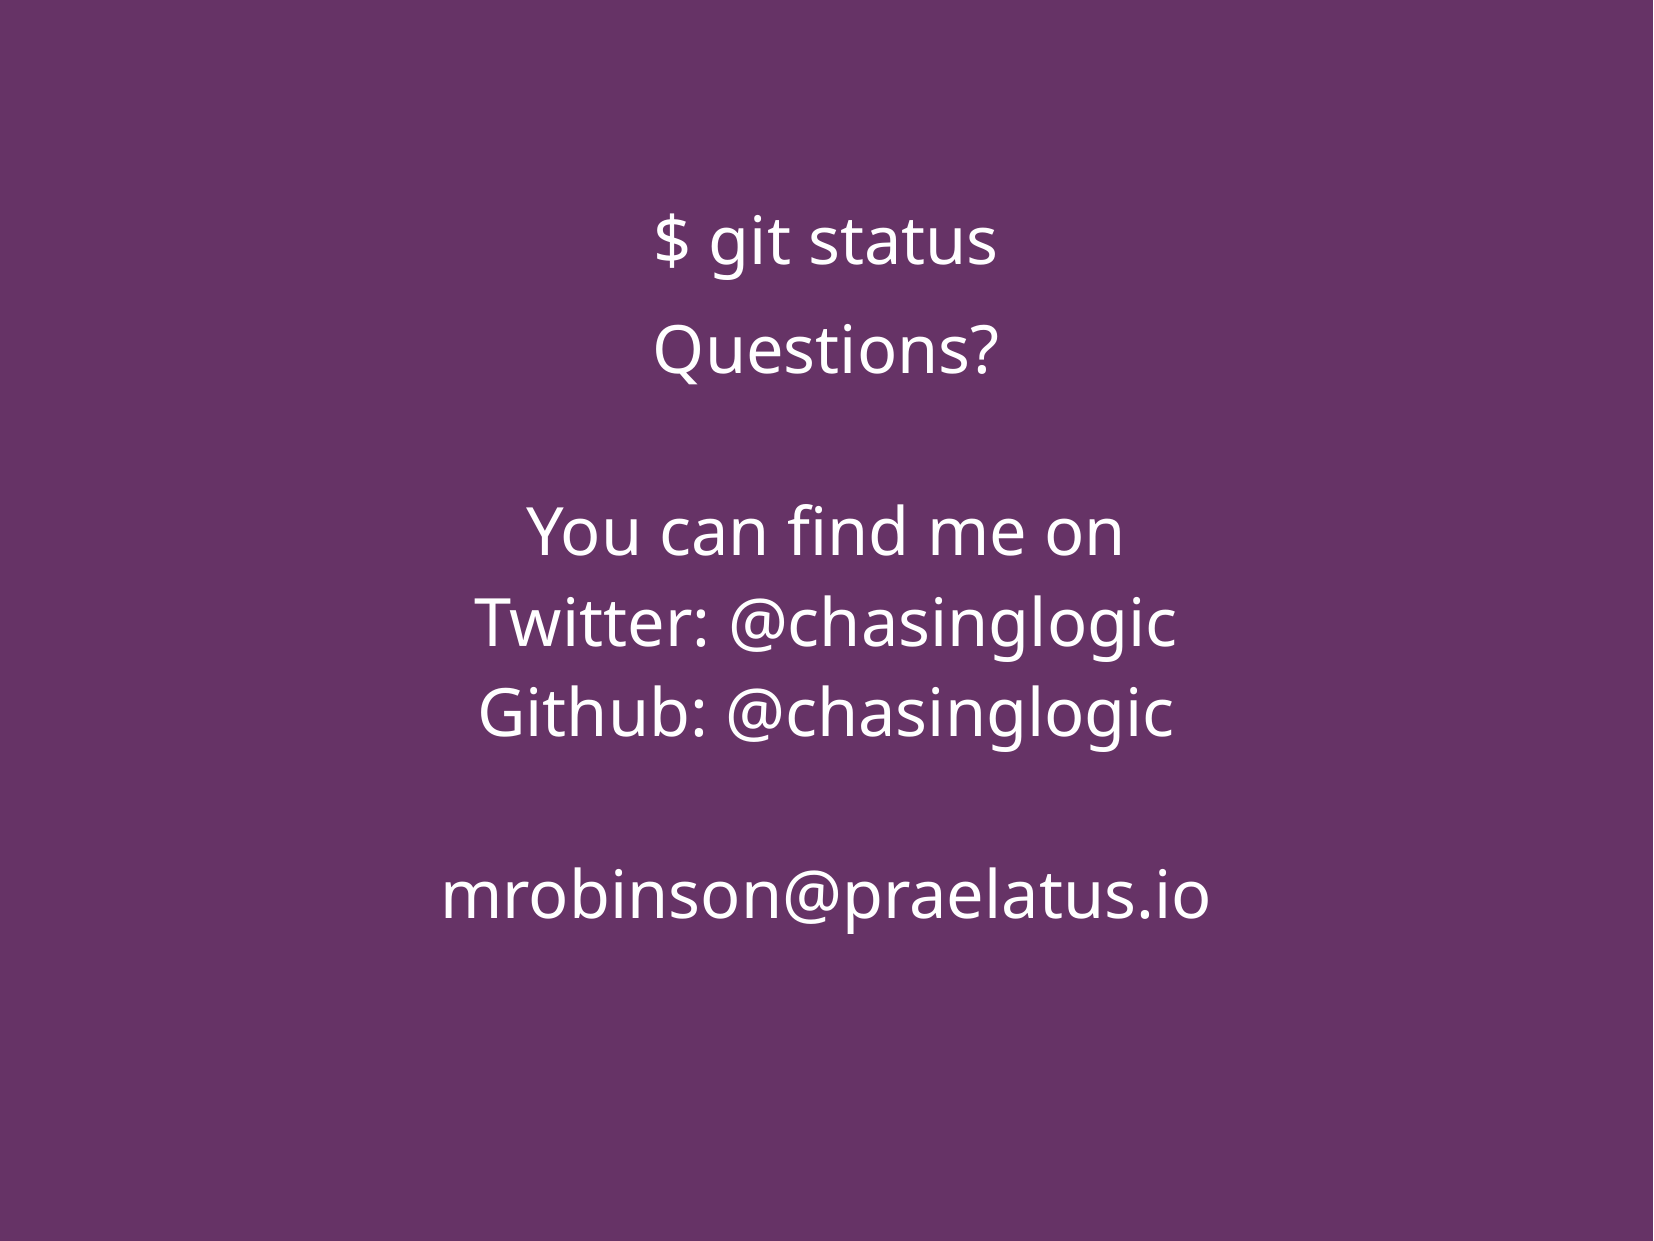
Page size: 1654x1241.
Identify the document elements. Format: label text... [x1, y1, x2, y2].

title Questions? You can find me on Twitter: @chasinglogic Github: @chasinglogic mrobinson@praelatus.io [401, 211, 1252, 1029]
title $ git status [612, 135, 1041, 343]
